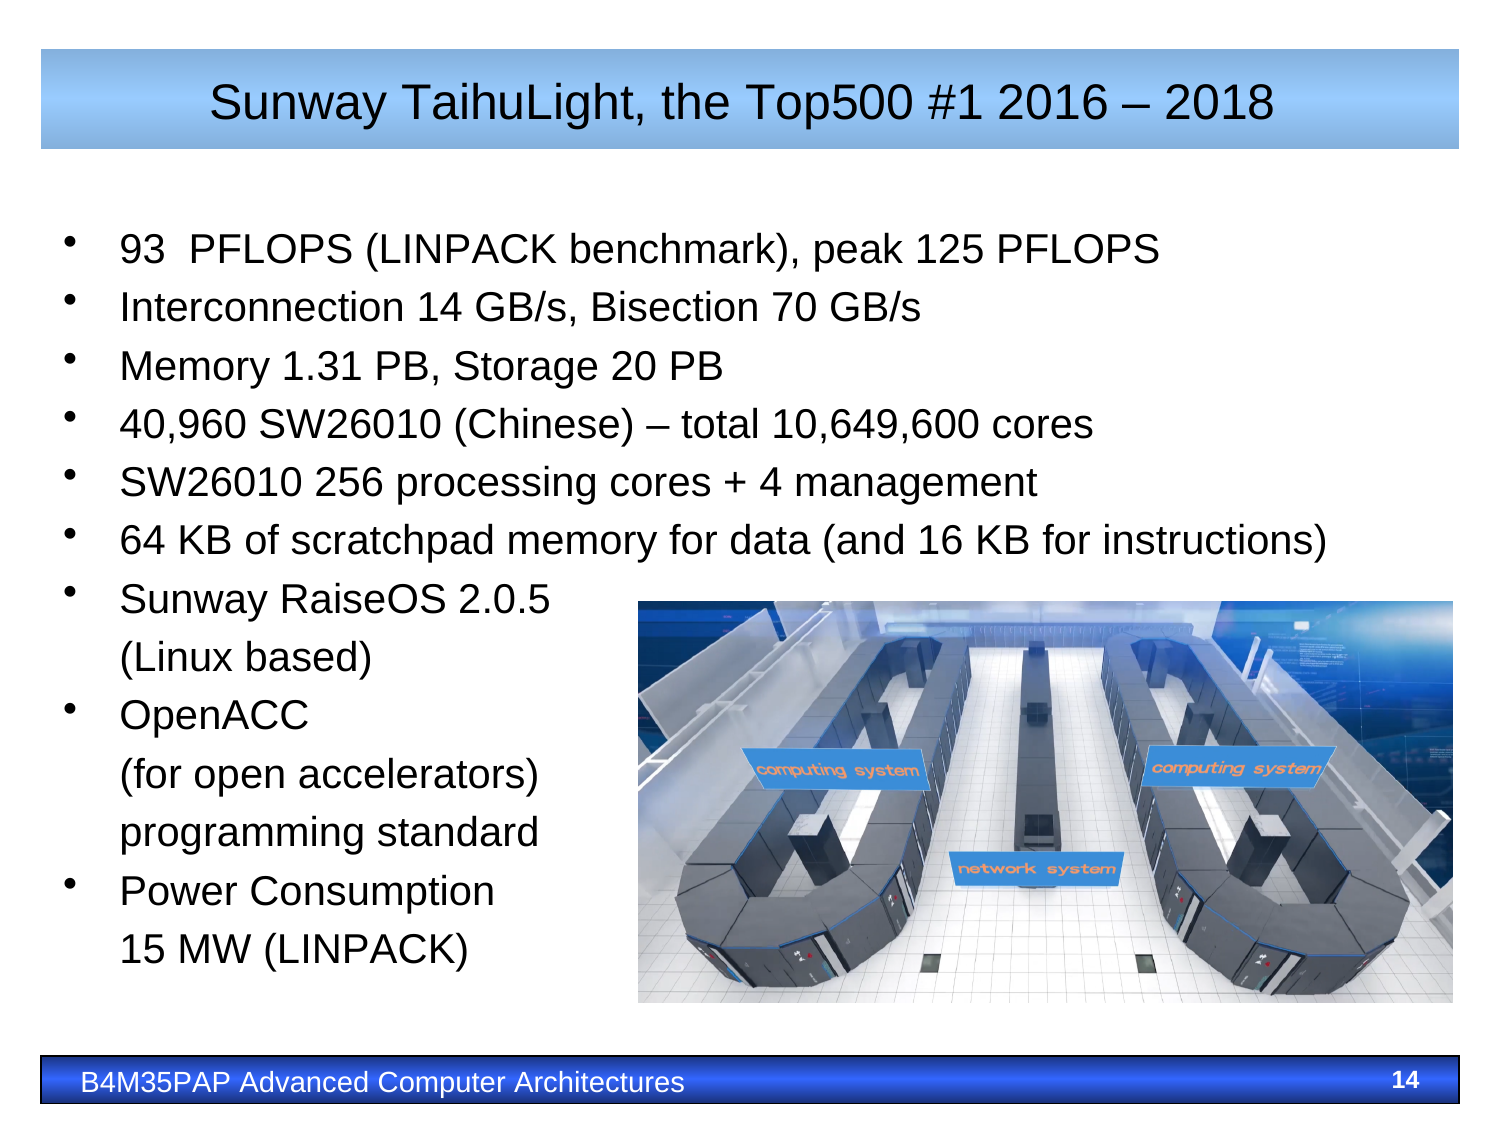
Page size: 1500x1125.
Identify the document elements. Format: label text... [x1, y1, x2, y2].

picture [638, 601, 1453, 1003]
text_box 93 PFLOPS (LINPACK benchmark), peak 125 PFLOPS Interconnection 14 GB/s, Bisection 70 GB/s Memory 1.31 PB, Storage 20 PB 40,960 SW26010 (Chinese) – total 10,649,600 cores SW26010 256 processing cores + 4 management 64 KB of scratchpad memory for data (and 16 KB for instructions) Sunway RaiseOS 2.0.5 (Linux based) OpenACC (for open accelerators) programming standard Power Consumption 15 MW (LINPACK) [48, 155, 1412, 798]
title Sunway TaihuLight, the Top500 #1 2016 – 2018 [41, 49, 1459, 149]
